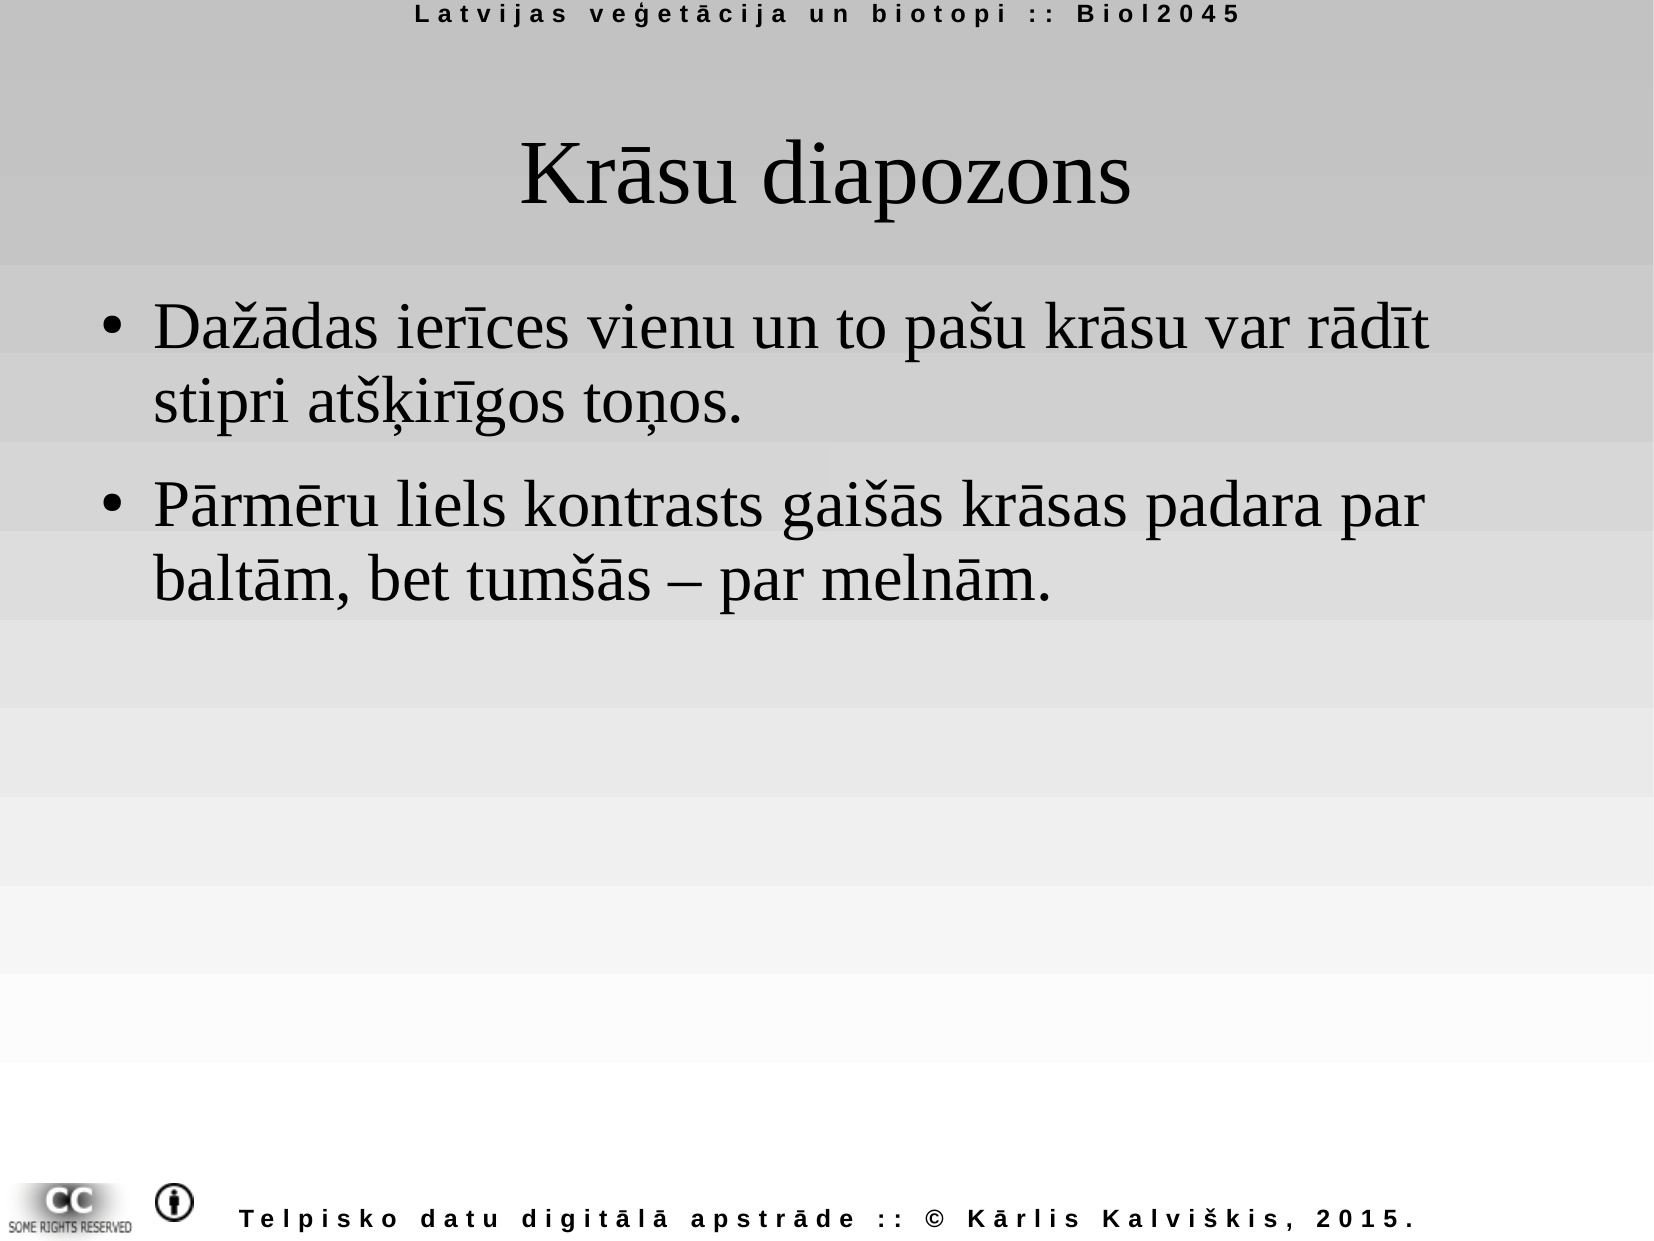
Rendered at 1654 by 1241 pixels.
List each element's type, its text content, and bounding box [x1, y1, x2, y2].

list Dažādas ierīces vienu un to pašu krāsu var rādīt stipri atšķirīgos toņos. Pārmēru liels kontrasts gaišās krāsas padara par baltām, bet tumšās – par melnām. [82, 289, 1571, 1113]
title Krāsu diapozons [29, 49, 1625, 296]
picture [0, 0, 1654, 1241]
